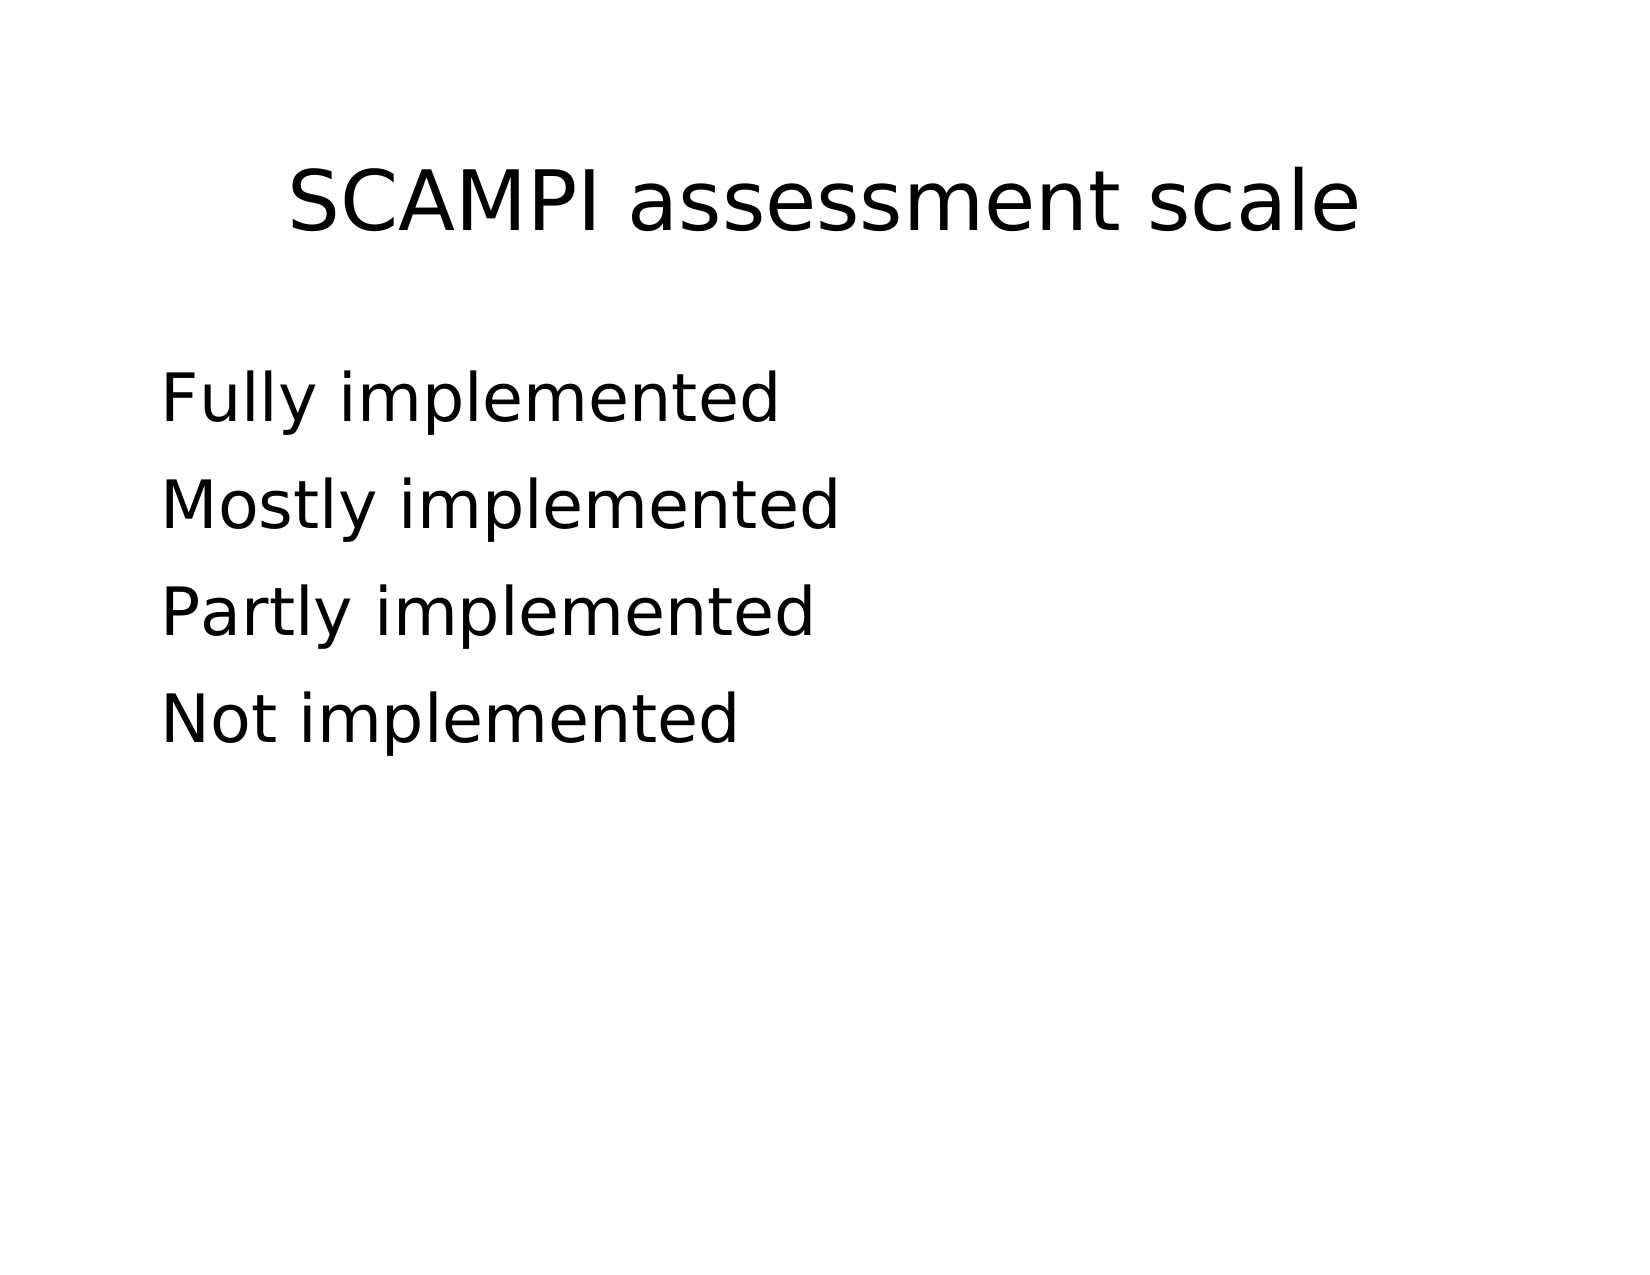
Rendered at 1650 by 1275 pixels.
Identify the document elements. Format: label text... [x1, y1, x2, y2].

title SCAMPI assessment scale [135, 112, 1515, 291]
list Fully implemented Mostly implemented Partly implemented Not implemented [142, 359, 1522, 1108]
